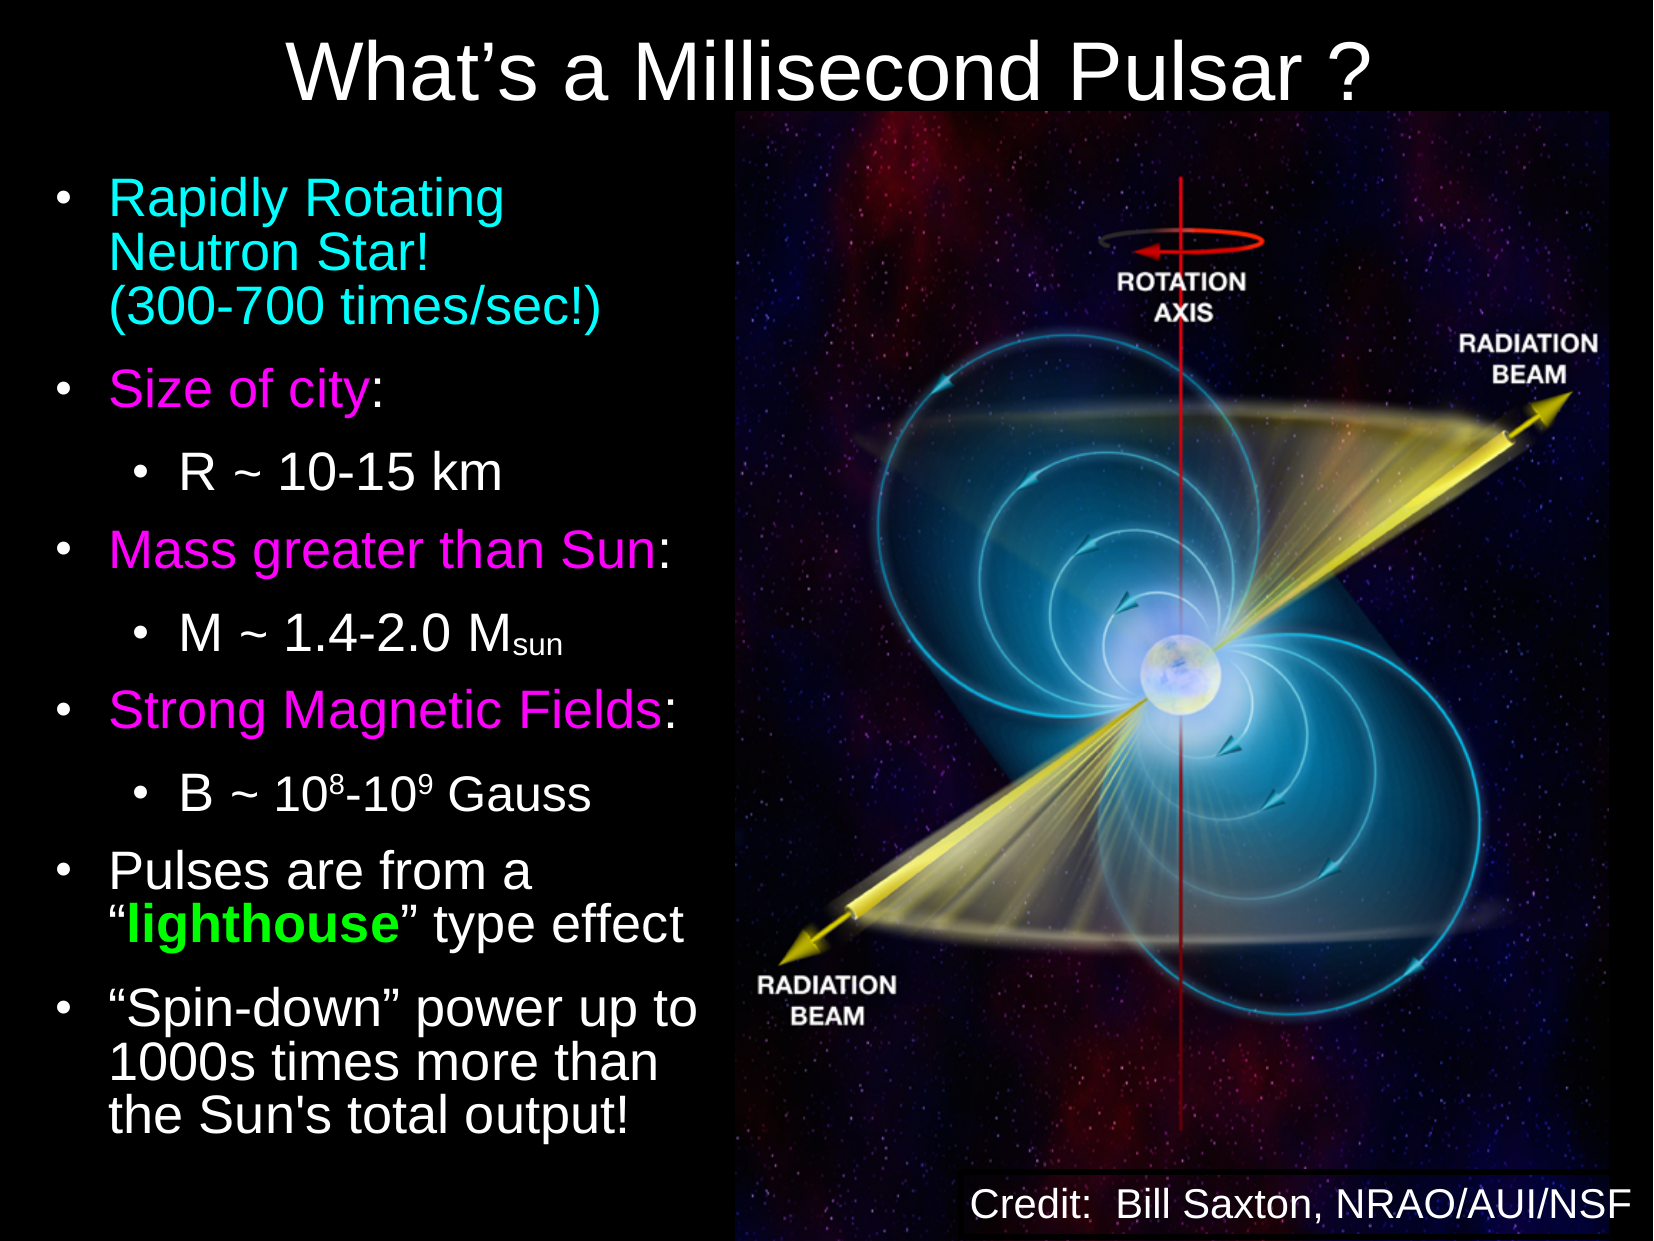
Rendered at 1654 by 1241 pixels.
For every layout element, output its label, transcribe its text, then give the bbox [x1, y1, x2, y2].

text_box Credit: Bill Saxton, NRAO/AUI/NSF [960, 1171, 1642, 1237]
list Rapidly Rotating Neutron Star! (300-700 times/sec!) Size of city: R ~ 10-15 km Mass greater than Sun: M ~ 1.4-2.0 Msun Strong Magnetic Fields: B ~ 108-109 Gauss Pulses are from a “lighthouse” type effect “Spin-down” power up to 1000s times more than the Sun's total output! [37, 173, 701, 1171]
title What’s a Millisecond Pulsar ? [81, 5, 1577, 138]
picture [735, 111, 1609, 1241]
